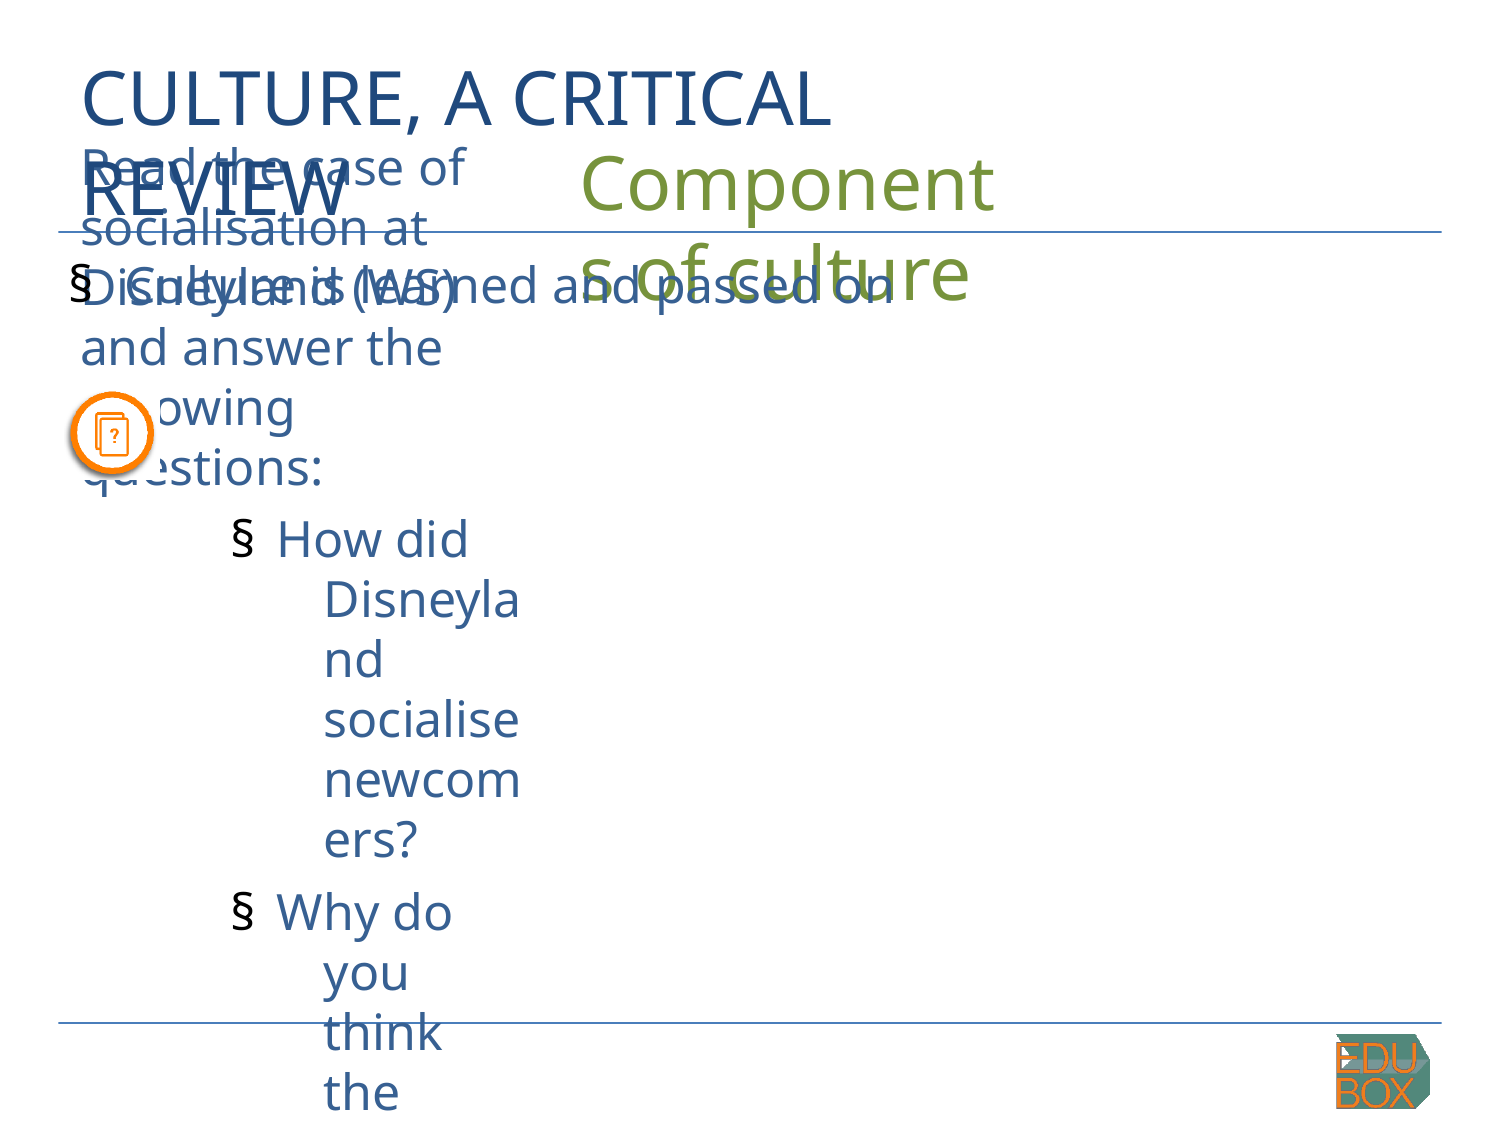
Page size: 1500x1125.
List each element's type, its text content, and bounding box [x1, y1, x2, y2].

picture [64, 385, 160, 480]
picture [1328, 1028, 1437, 1114]
list Read the case of socialisation at Disneyland (WS) and answer the following questions: How did Disneyland socialise newcomers? Why do you think the socialisation process at work in Disneyland was so effective? What lessons can other organisations learn from Disneyland’s methods? [159, 385, 1449, 1012]
text_box Culture is learned and passed on [53, 245, 1343, 332]
title CULTURE, A CRITICAL REVIEW [64, 42, 1294, 153]
list Components of culture [64, 153, 1040, 245]
